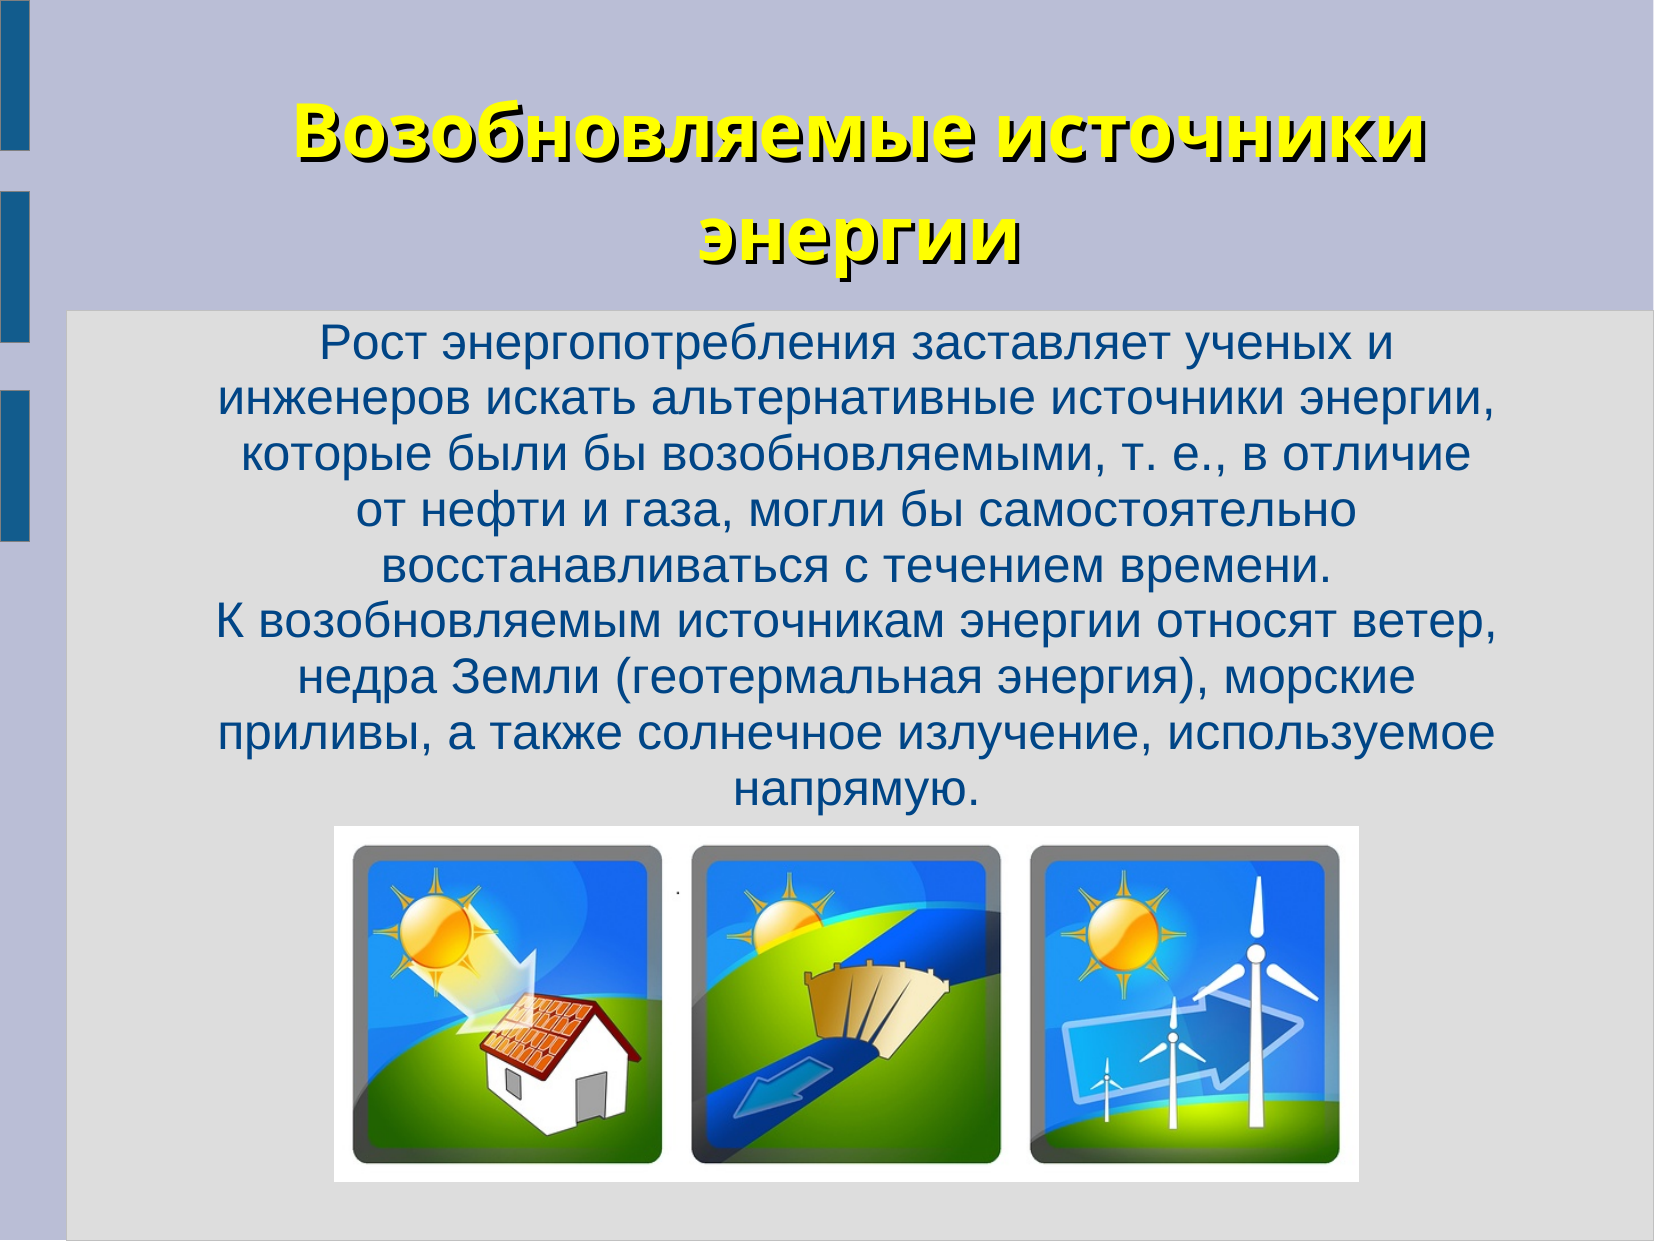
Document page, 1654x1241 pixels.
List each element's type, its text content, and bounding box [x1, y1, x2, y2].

picture [334, 1096, 1359, 1183]
list Рост энергопотребления заставляет ученых и инженеров искать альтернативные источники энергии, которые были бы возобновляемыми, т. е., в отличие от нефти и газа, могли бы самостоятельно восстанавливаться с течением времени. К возобновляемым источникам энергии относят ветер, недра Земли (геотермальная энергия), морские приливы, а также солнечное излучение, используемое напрямую. [143, 313, 1501, 1096]
title Возобновляемые источники энергии [153, 76, 1566, 284]
